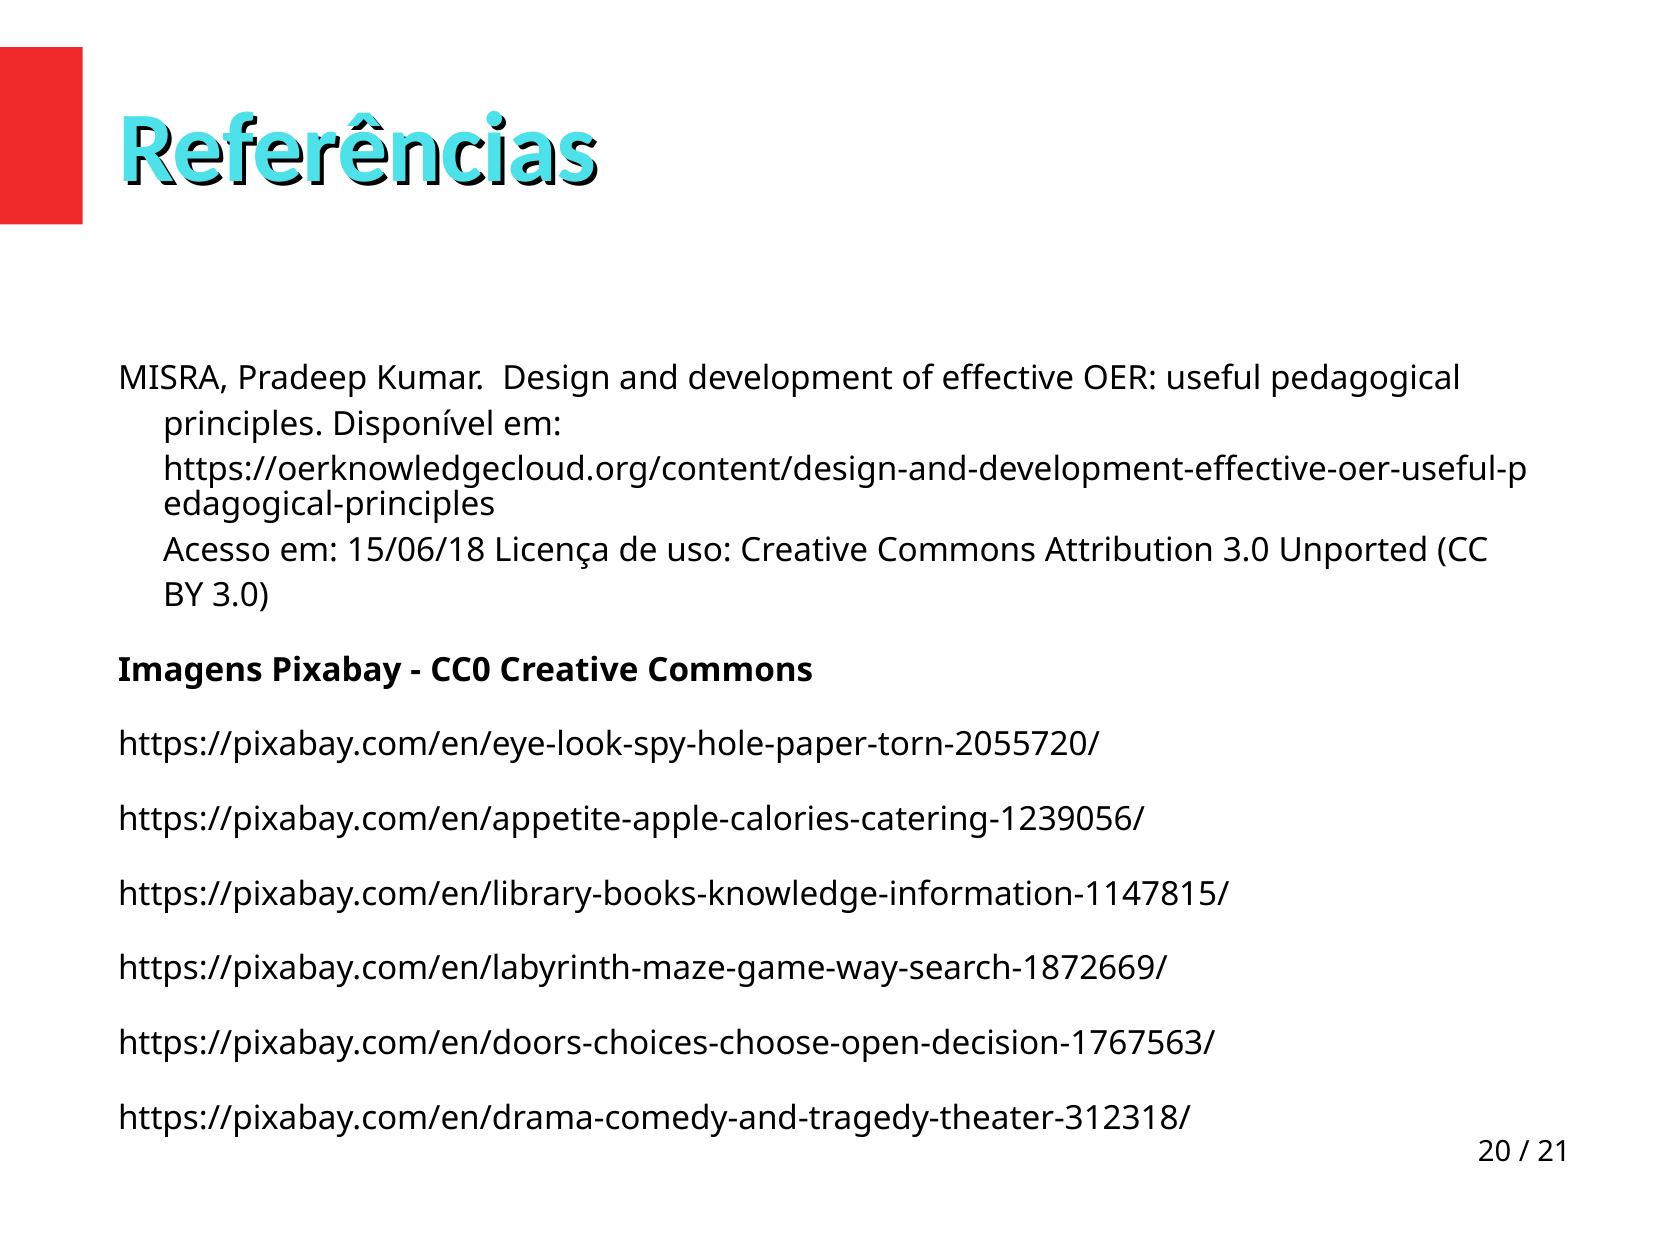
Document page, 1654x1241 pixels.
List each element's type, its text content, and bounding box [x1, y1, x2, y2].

list MISRA, Pradeep Kumar. Design and development of effective OER: useful pedagogical principles. Disponível em: https://oerknowledgecloud.org/content/design-and-development-effective-oer-useful-pedagogical-principlesAcesso em: 15/06/18 Licença de uso: Creative Commons Attribution 3.0 Unported (CC BY 3.0) Imagens Pixabay - CC0 Creative Commons https://pixabay.com/en/eye-look-spy-hole-paper-torn-2055720/ https://pixabay.com/en/appetite-apple-calories-catering-1239056/ https://pixabay.com/en/library-books-knowledge-information-1147815/ https://pixabay.com/en/labyrinth-maze-game-way-search-1872669/ https://pixabay.com/en/doors-choices-choose-open-decision-1767563/ https://pixabay.com/en/drama-comedy-and-tragedy-theater-312318/ [118, 354, 1536, 1074]
title Referências [118, 106, 1571, 207]
